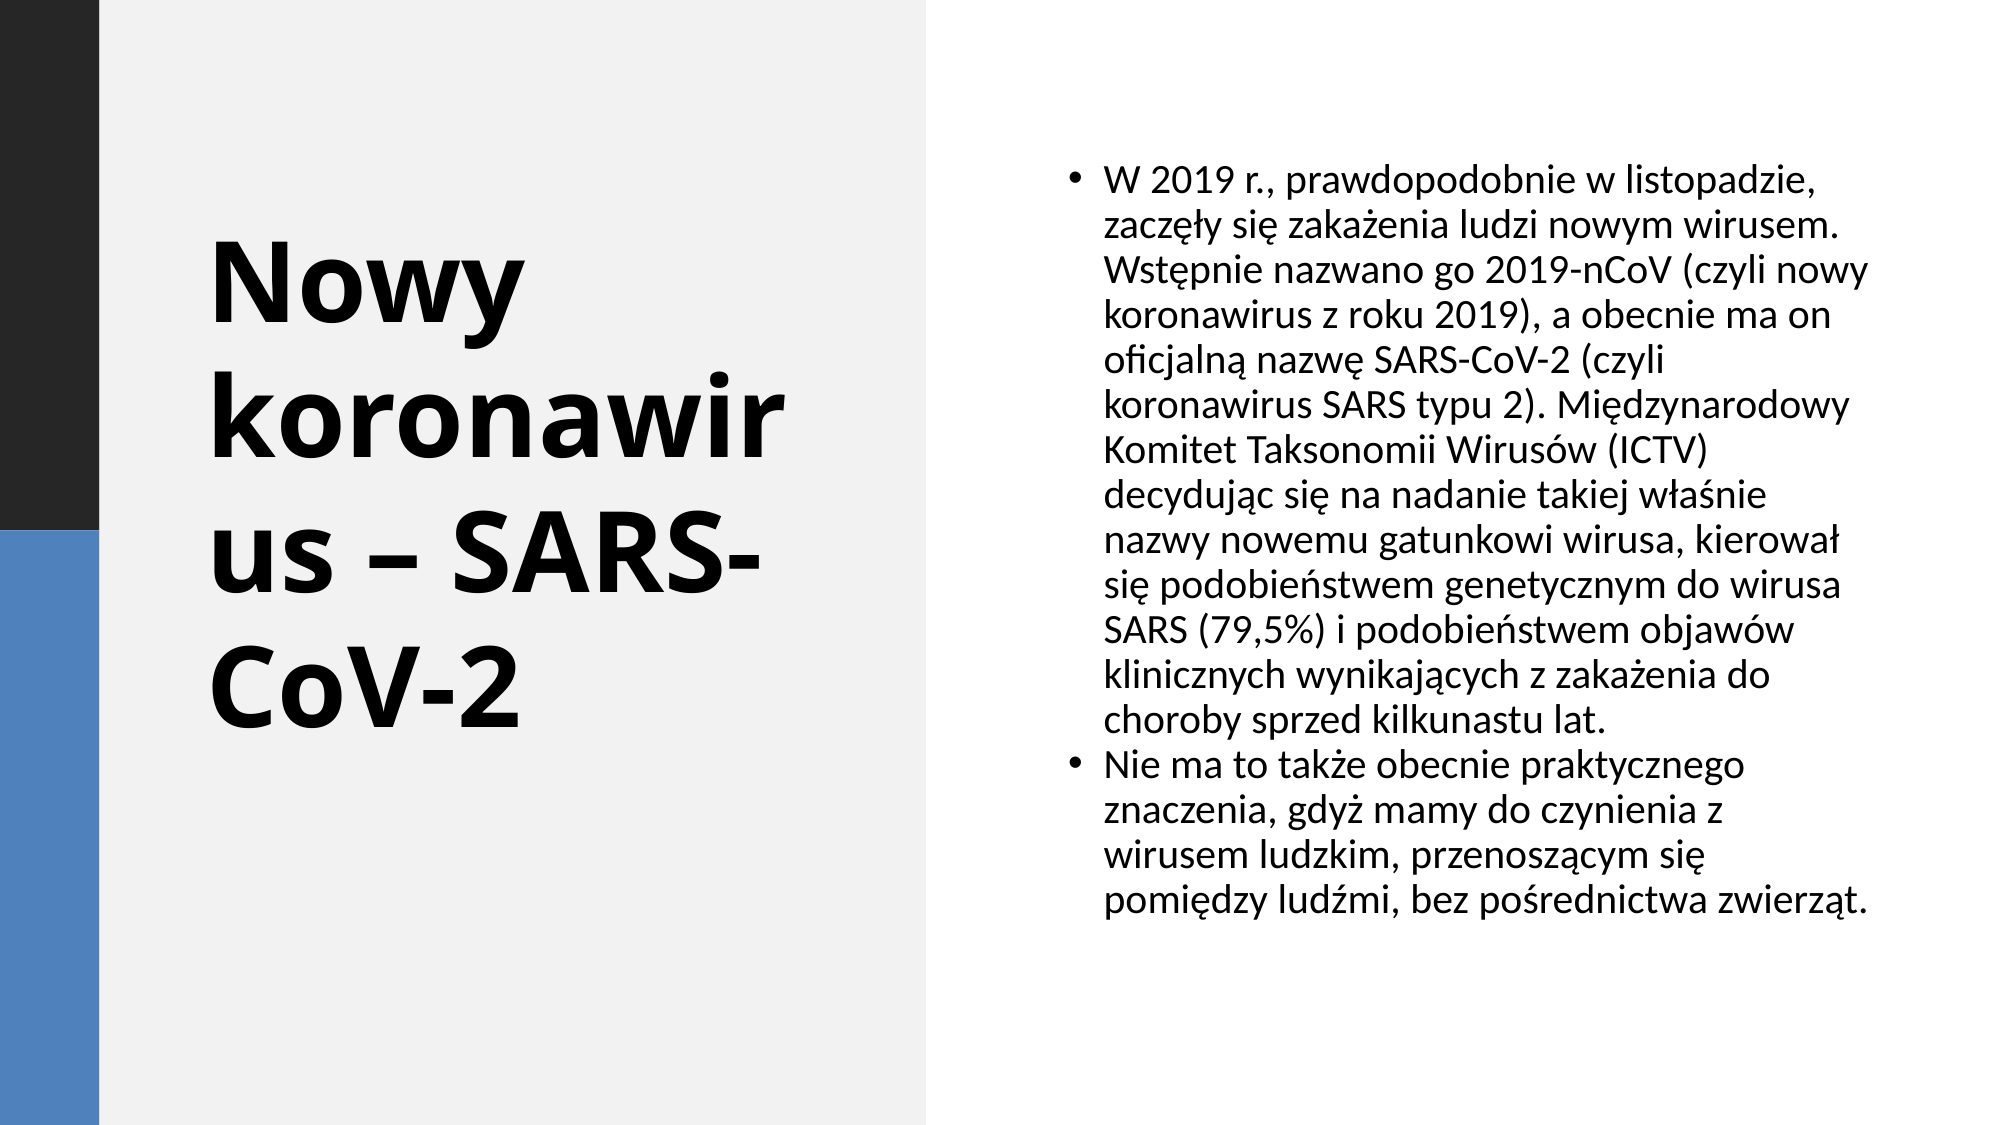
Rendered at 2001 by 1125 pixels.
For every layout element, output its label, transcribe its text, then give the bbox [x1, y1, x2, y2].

text_box [0, 0, 2000, 1125]
text_box Nowy koronawirus – SARS-CoV-2 [191, 218, 836, 862]
text_box W 2019 r., prawdopodobnie w listopadzie, zaczęły się zakażenia ludzi nowym wirusem. Wstępnie nazwano go 2019-nCoV (czyli nowy koronawirus z roku 2019), a obecnie ma on oficjalną nazwę SARS-CoV-2 (czyli koronawirus SARS typu 2). Międzynarodowy Komitet Taksonomii Wirusów (ICTV) decydując się na nadanie takiej właśnie nazwy nowemu gatunkowi wirusa, kierował się podobieństwem genetycznym do wirusa SARS (79,5%) i podobieństwem objawów klinicznych wynikających z zakażenia do choroby sprzed kilkunastu lat. Nie ma to także obecnie praktycznego znaczenia, gdyż mamy do czynienia z wirusem ludzkim, przenoszącym się pomiędzy ludźmi, bez pośrednictwa zwierząt. [1053, 81, 1890, 998]
